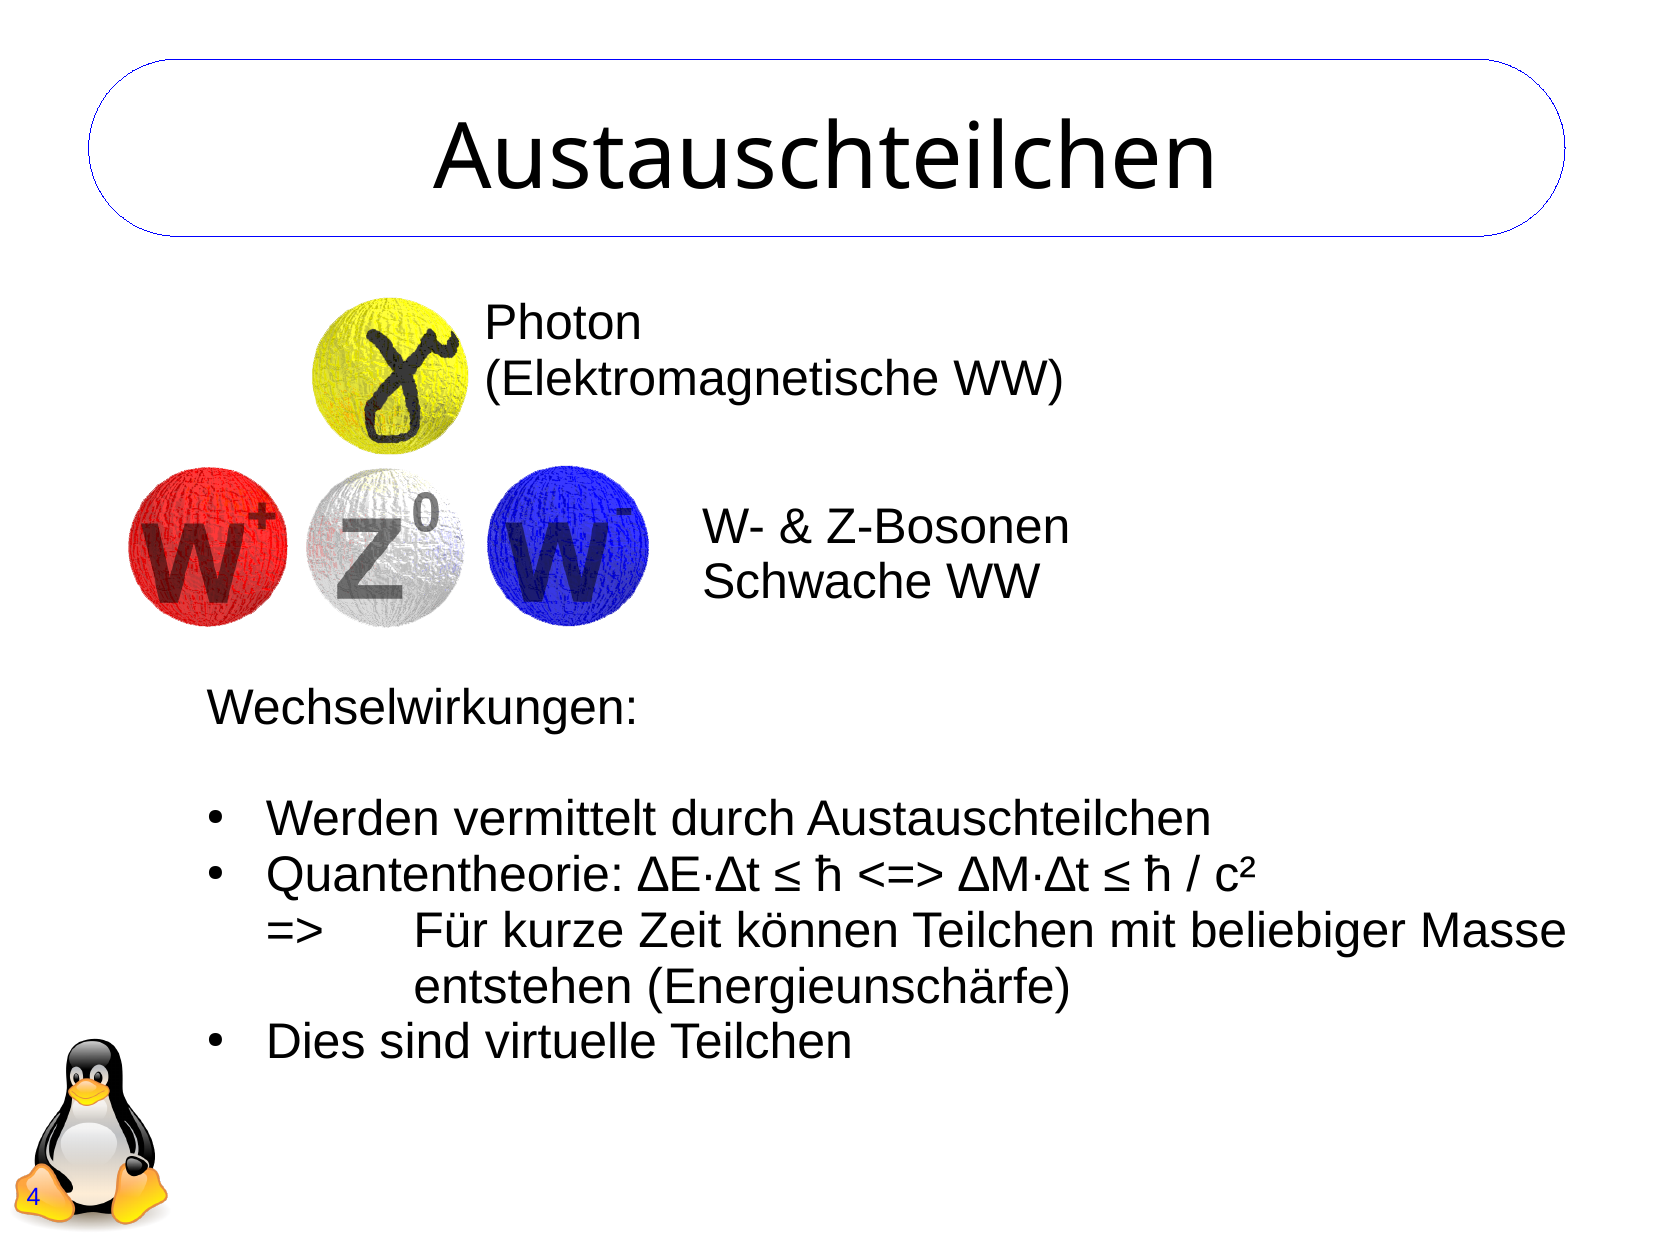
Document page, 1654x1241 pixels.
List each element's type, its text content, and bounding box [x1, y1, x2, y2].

picture [2, 1030, 178, 1241]
text_box Photon (Elektromagnetische WW) [469, 287, 1080, 414]
text_box Wechselwirkungen: Werden vermittelt durch Austauschteilchen Quantentheorie: ∆E∙∆t ≤ ħ <=> ∆M∙∆t ≤ ħ / c² => Für kurze Zeit können Teilchen mit beliebiger Masse entstehen (Energieunschärfe) Dies sind virtuelle Teilchen [206, 679, 1571, 1102]
picture [126, 295, 650, 629]
title Austauschteilchen [82, 56, 1571, 250]
text_box W- & Z-Bosonen Schwache WW [687, 490, 1086, 617]
